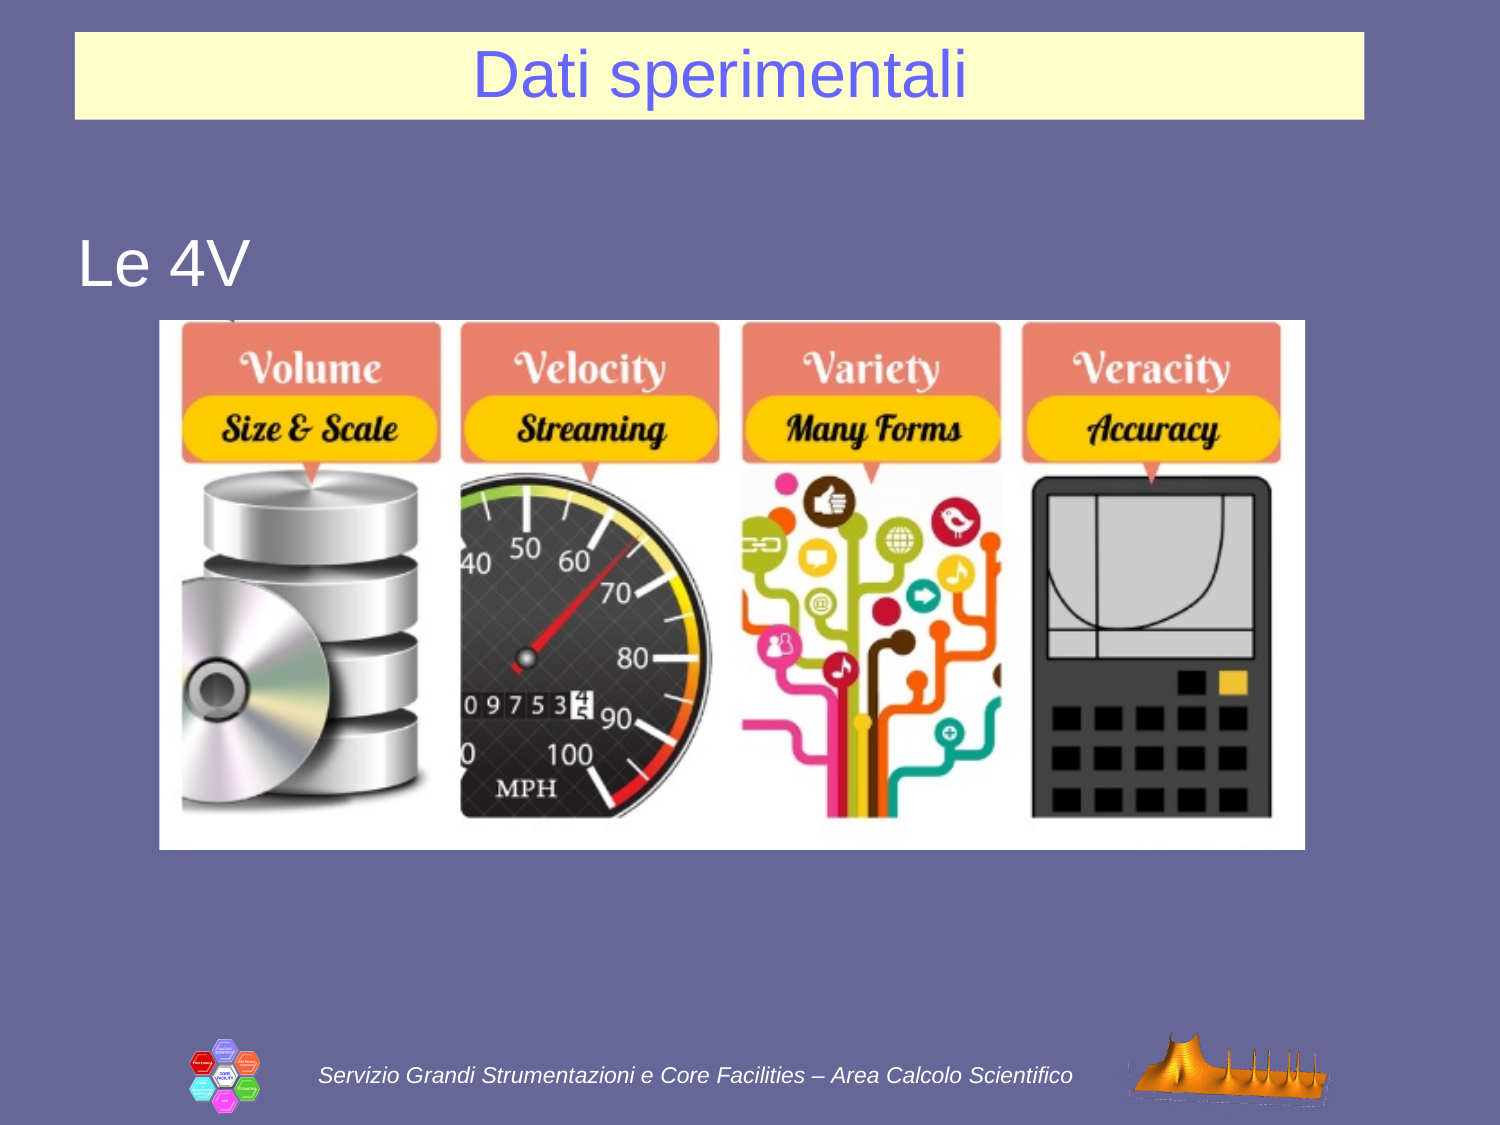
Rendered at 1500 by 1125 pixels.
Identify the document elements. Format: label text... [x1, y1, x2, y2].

text_box Le 4V [61, 212, 379, 308]
text_box Dati sperimentali [74, 32, 1365, 120]
picture [183, 1034, 266, 1118]
picture [159, 320, 1306, 850]
picture [1104, 1029, 1341, 1118]
